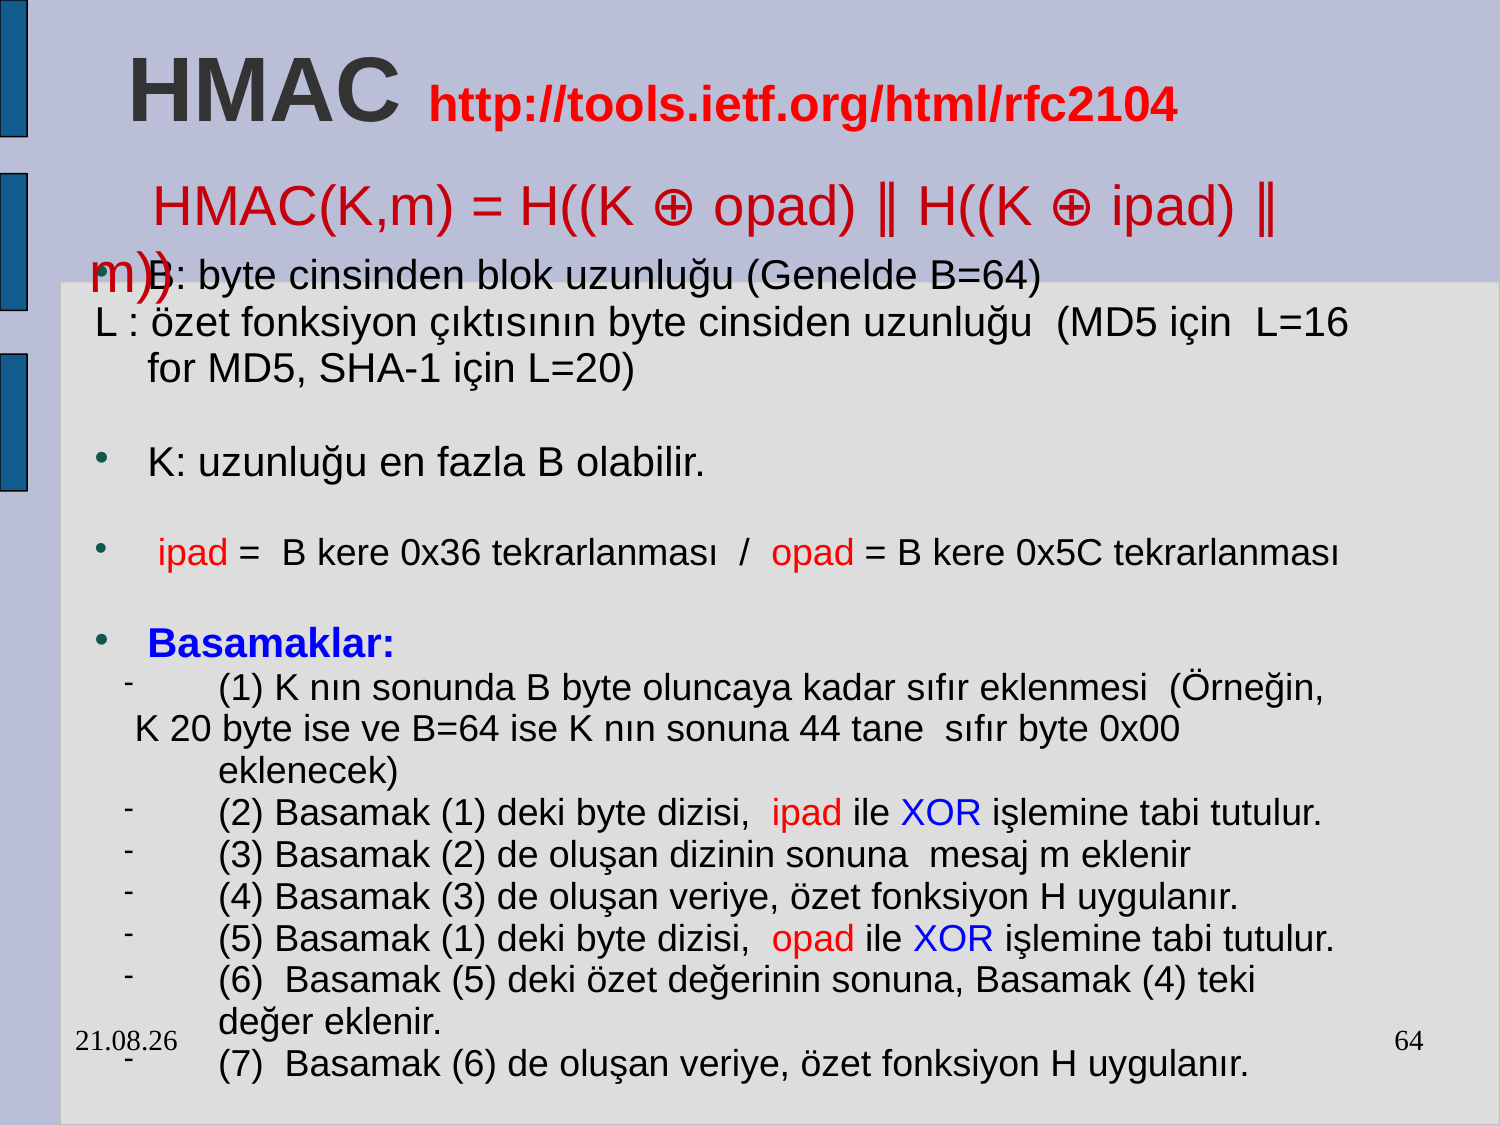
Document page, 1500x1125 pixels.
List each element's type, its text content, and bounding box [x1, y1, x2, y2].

text_box HMAC(K,m) = H((K ⊕ opad) ∥ H((K ⊕ ipad) ∥ m)) [75, 94, 1386, 301]
list B: byte cinsinden blok uzunluğu (Genelde B=64) L : özet fonksiyon çıktısının byte cinsiden uzunluğu (MD5 için L=16 for MD5, SHA-1 için L=20) K: uzunluğu en fazla B olabilir. ipad = B kere 0x36 tekrarlanması / opad = B kere 0x5C tekrarlanması Basamaklar: (1) K nın sonunda B byte oluncaya kadar sıfır eklenmesi (Örneğin, K 20 byte ise ve B=64 ise K nın sonuna 44 tane sıfır byte 0x00 eklenecek) (2) Basamak (1) deki byte dizisi, ipad ile XOR işlemine tabi tutulur. (3) Basamak (2) de oluşan dizinin sonuna mesaj m eklenir (4) Basamak (3) de oluşan veriye, özet fonksiyon H uygulanır. (5) Basamak (1) deki byte dizisi, opad ile XOR işlemine tabi tutulur. (6) Basamak (5) deki özet değerinin sonuna, Basamak (4) teki değer eklenir. (7) Basamak (6) de oluşan veriye, özet fonksiyon H uygulanır. [77, 301, 1359, 1125]
title HMAC http://tools.ietf.org/html/rfc2104 [112, 25, 1392, 150]
